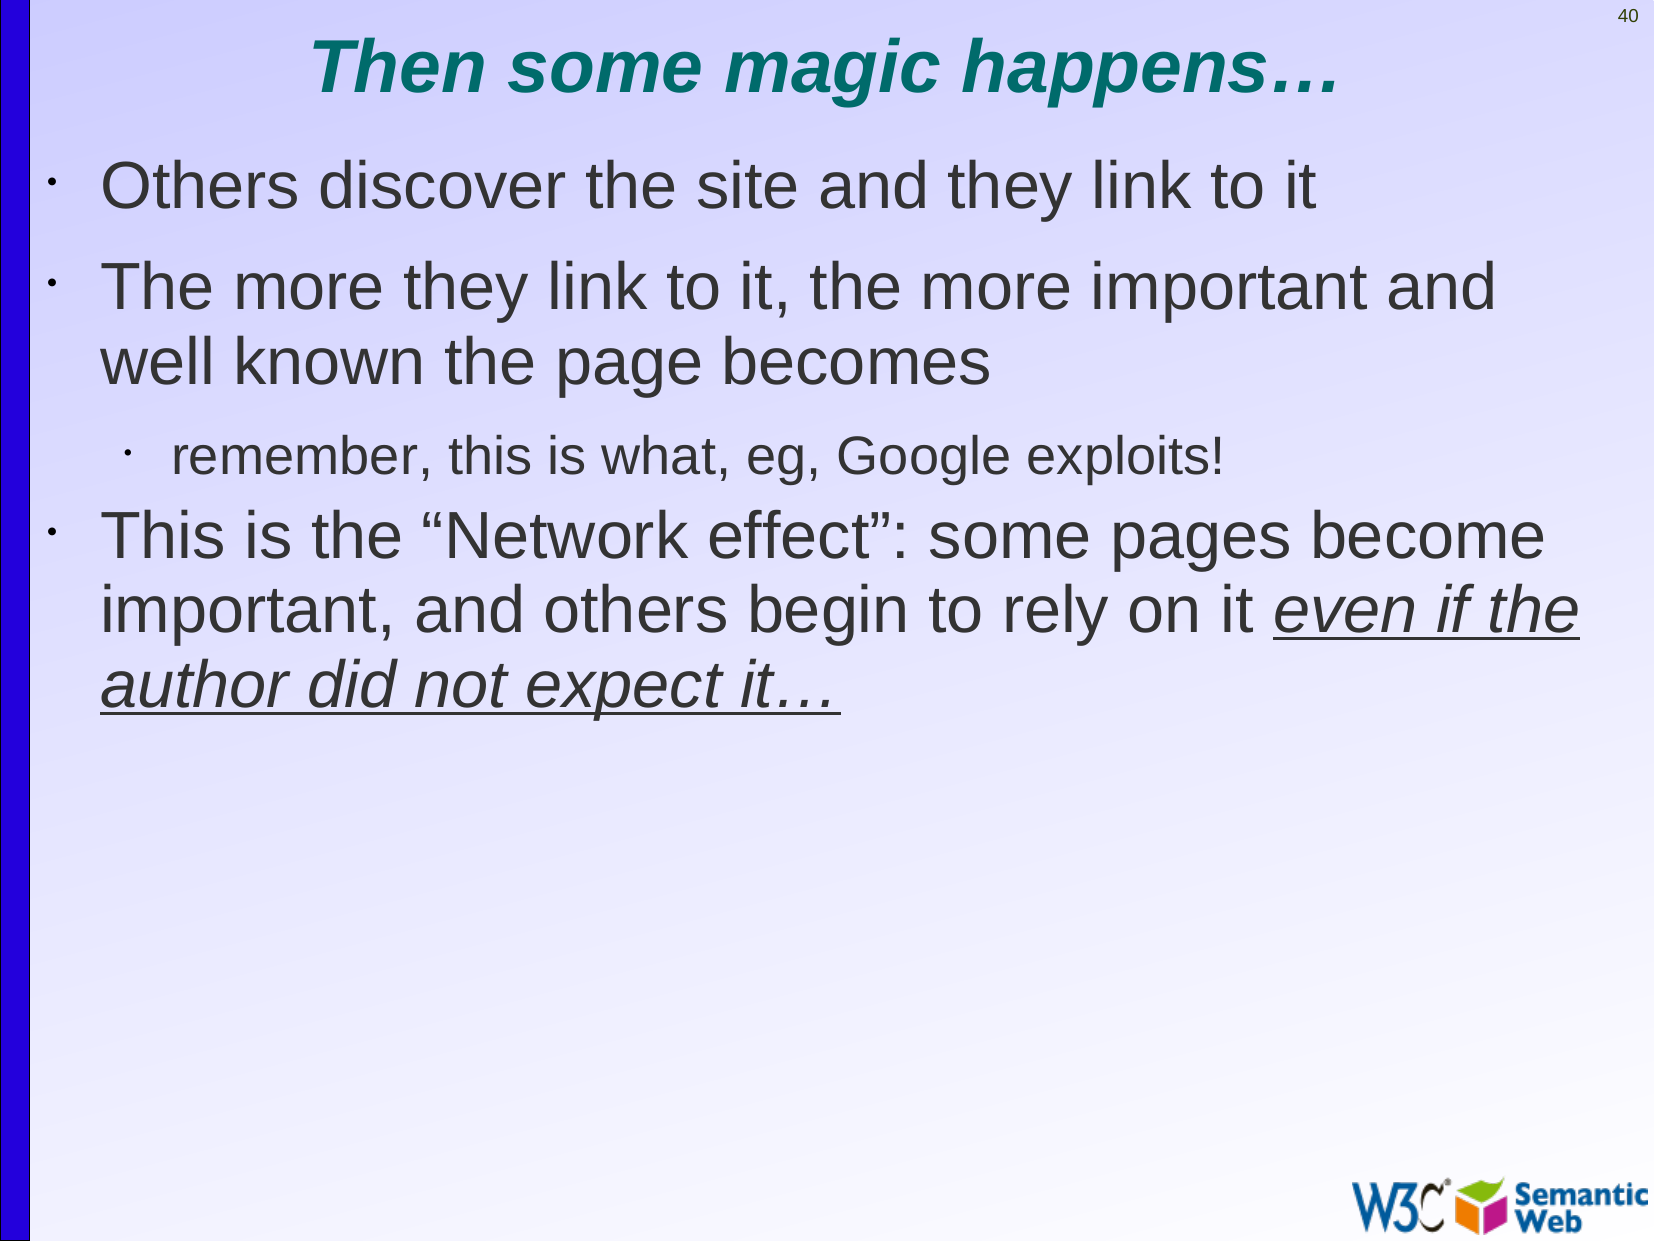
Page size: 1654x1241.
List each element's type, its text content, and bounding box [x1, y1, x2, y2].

picture [1352, 1175, 1648, 1235]
list Others discover the site and they link to it The more they link to it, the more important and well known the page becomes remember, this is what, eg, Google exploits! This is the “Network effect”: some pages become important, and others begin to rely on it even if the author did not expect it… [29, 147, 1624, 1134]
title Then some magic happens… [0, 5, 1654, 125]
